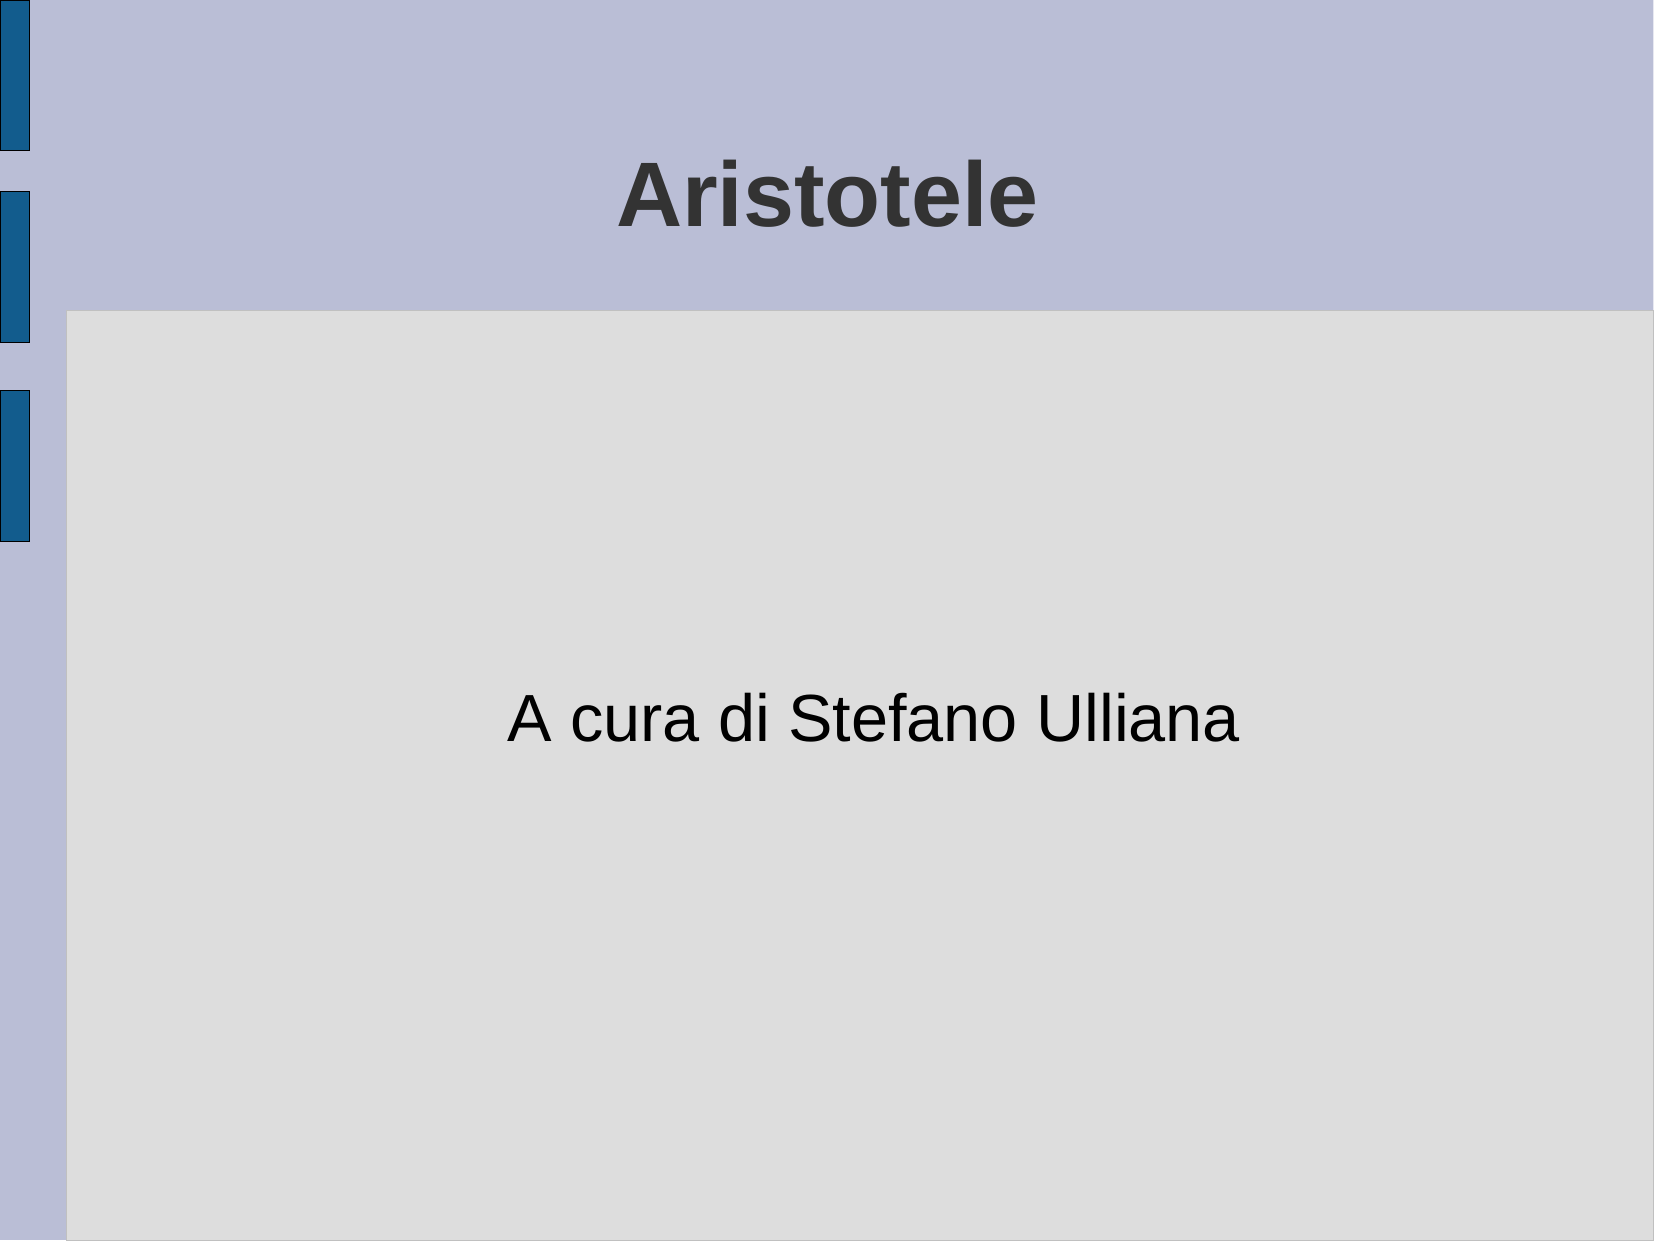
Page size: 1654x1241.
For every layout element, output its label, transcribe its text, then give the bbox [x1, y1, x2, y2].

subtitle A cura di Stefano Ulliana [178, 364, 1570, 1147]
title Aristotele [121, 91, 1534, 299]
